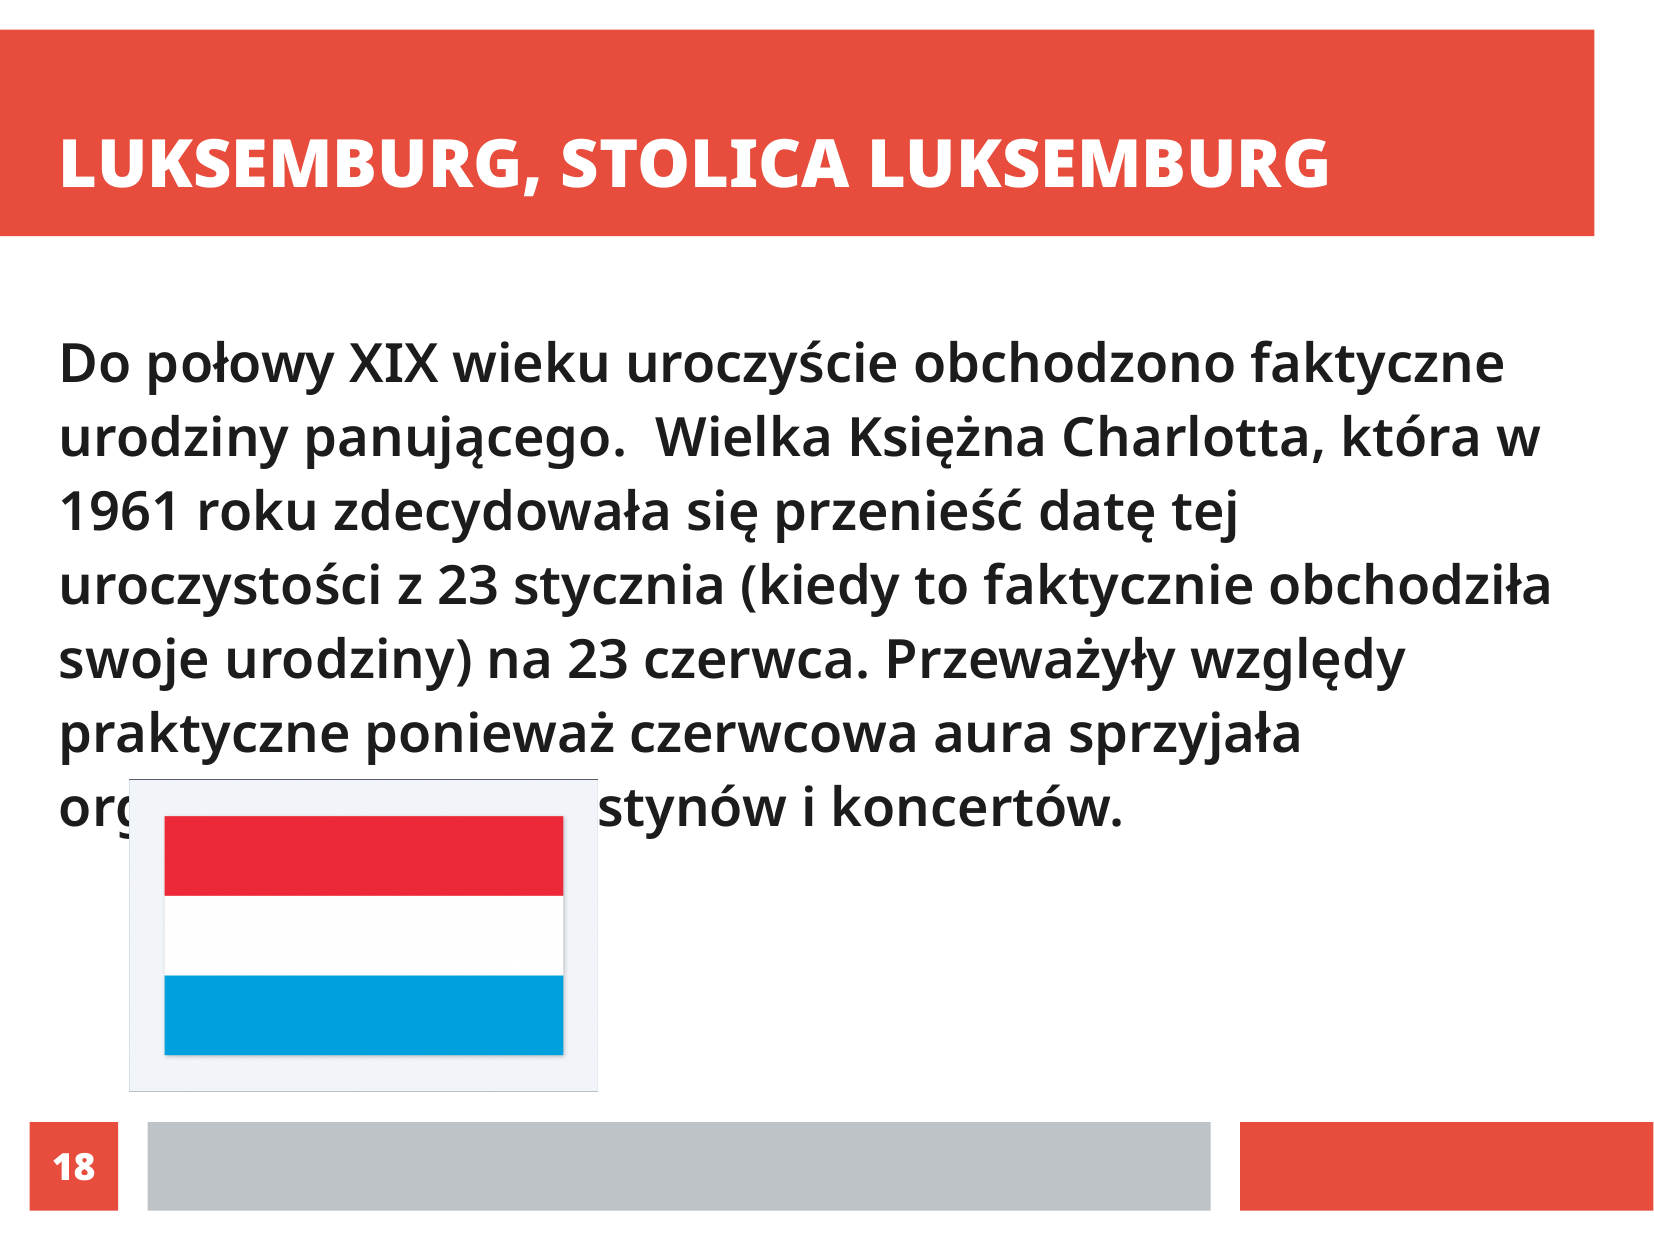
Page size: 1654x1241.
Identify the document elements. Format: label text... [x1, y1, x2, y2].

title LUKSEMBURG, STOLICA LUKSEMBURG [59, 59, 1595, 207]
list Do połowy XIX wieku uroczyście obchodzono faktyczne urodziny panującego. Wielka Księżna Charlotta, która w 1961 roku zdecydowała się przenieść datę tej uroczystości z 23 stycznia (kiedy to faktycznie obchodziła swoje urodziny) na 23 czerwca. Przeważyły względy praktyczne ponieważ czerwcowa aura sprzyjała organizacji parad, festynów i koncertów. [59, 324, 1565, 1093]
picture [129, 779, 598, 1092]
